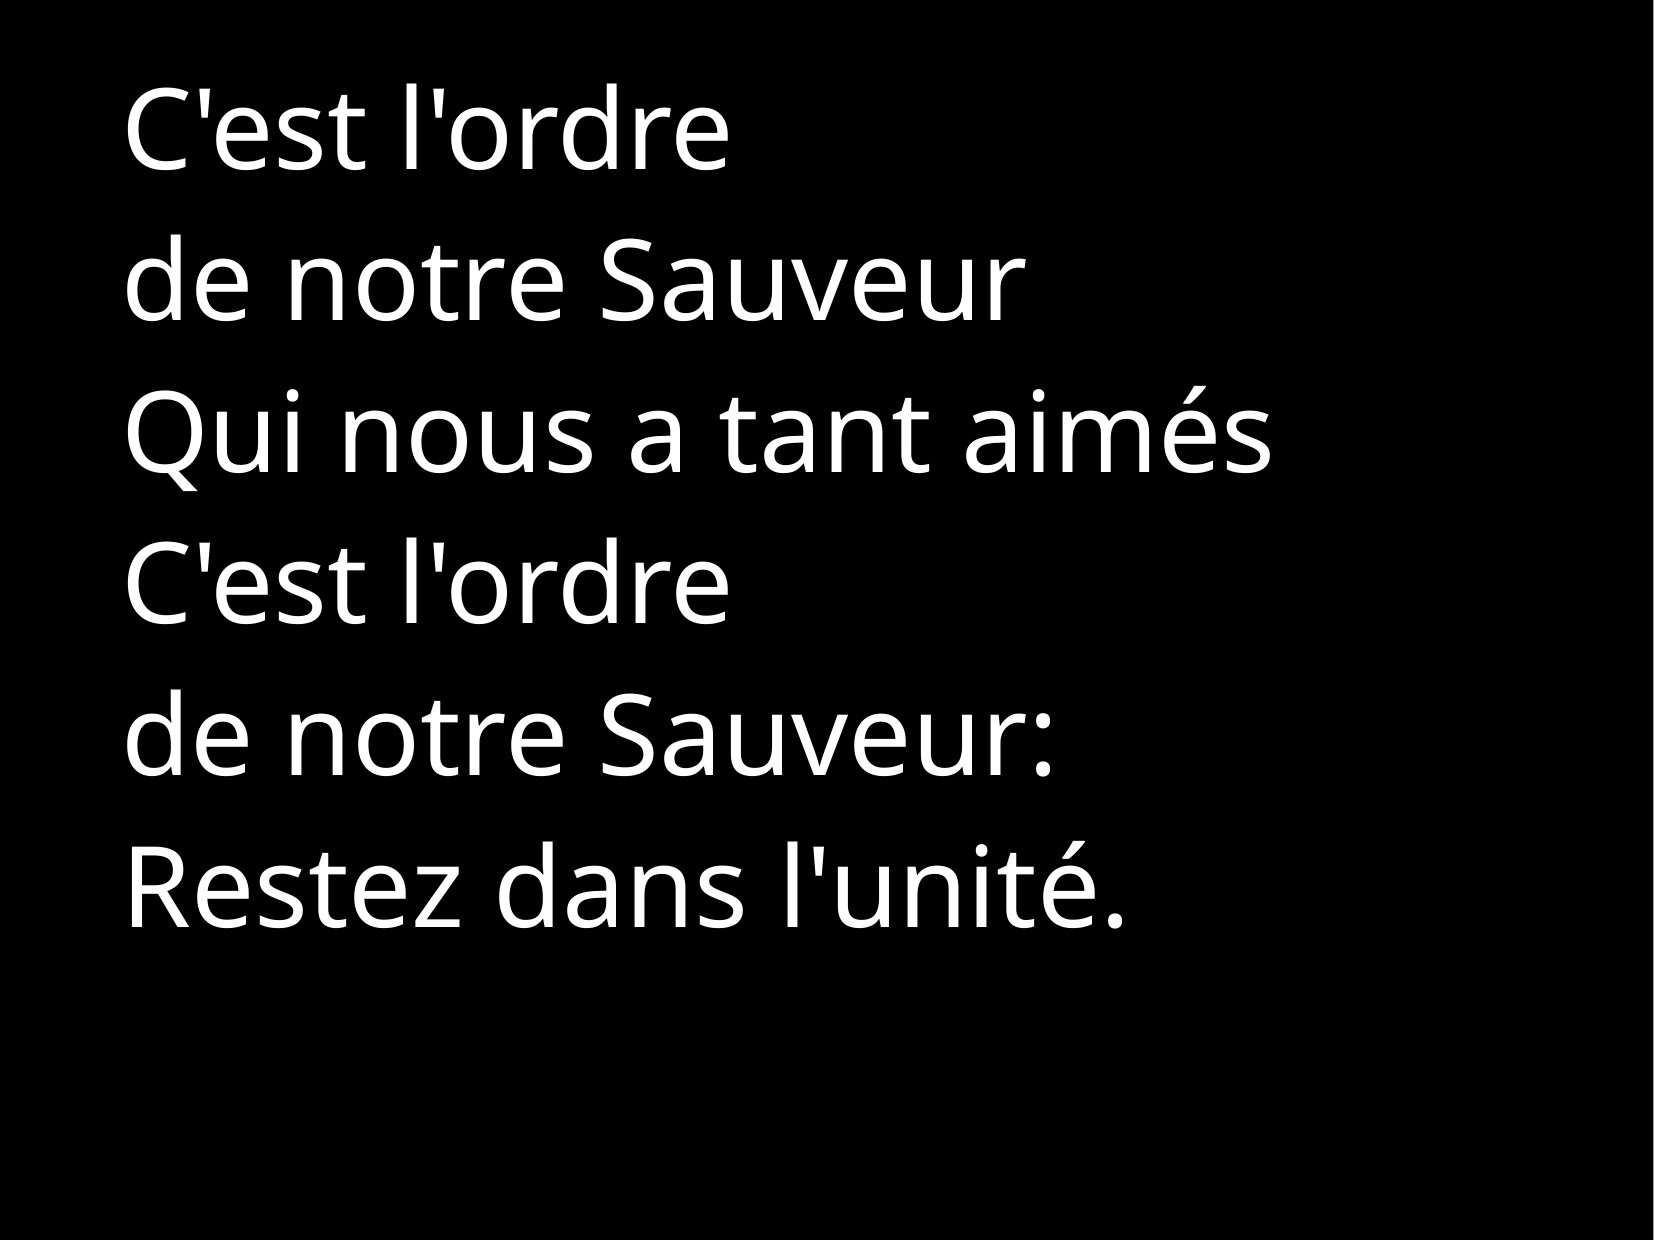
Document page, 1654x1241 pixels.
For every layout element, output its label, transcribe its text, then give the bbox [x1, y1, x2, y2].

list C'est l'ordre de notre Sauveur Qui nous a tant aimés C'est l'ordre de notre Sauveur: Restez dans l'unité. [106, 48, 1607, 792]
